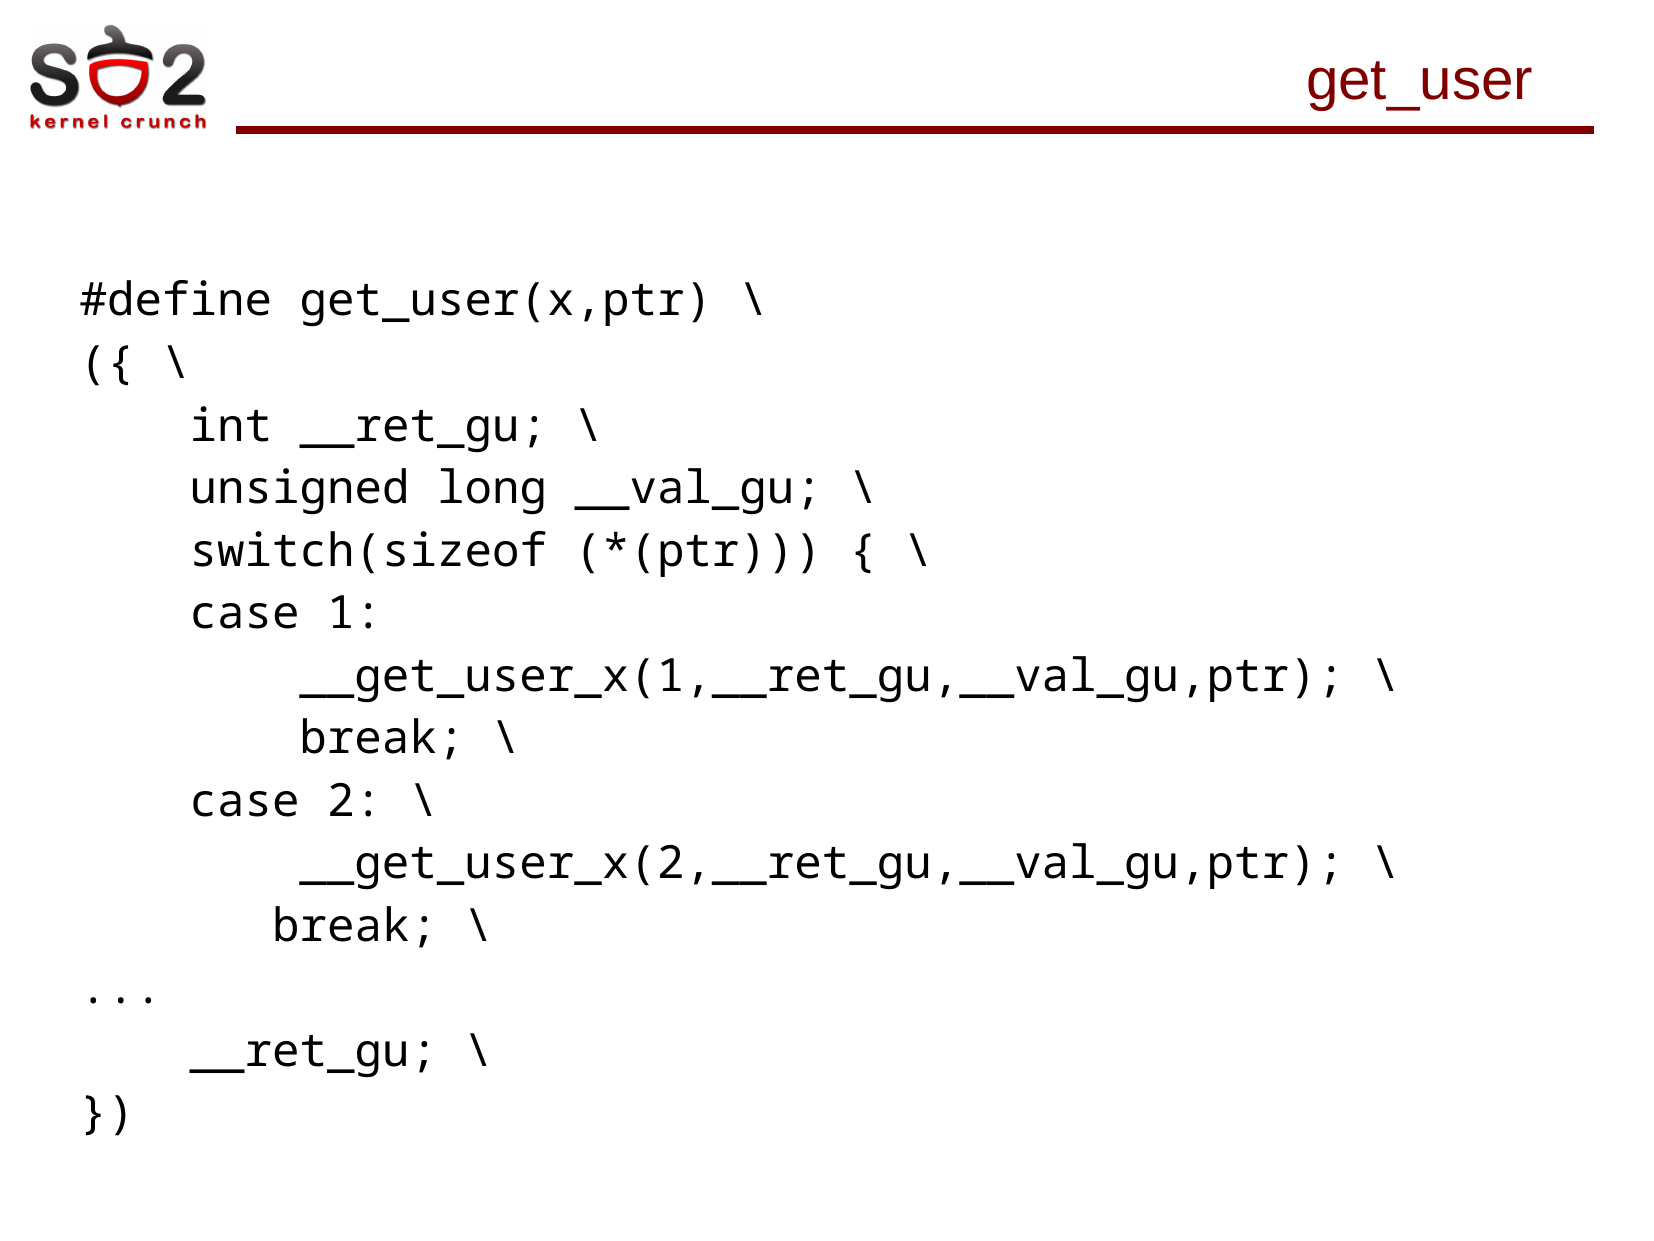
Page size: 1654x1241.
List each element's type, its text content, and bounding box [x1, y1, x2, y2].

list #define get_user(x,ptr) \ ({ \ int __ret_gu; \ unsigned long __val_gu; \ switch(sizeof (*(ptr))) { \ case 1: __get_user_x(1,__ret_gu,__val_gu,ptr); \ break; \ case 2: \ __get_user_x(2,__ret_gu,__val_gu,ptr); \ break; \ ... __ret_gu; \ }) [61, 292, 1594, 1117]
picture [29, 23, 121, 130]
title get_user [121, 11, 1534, 148]
